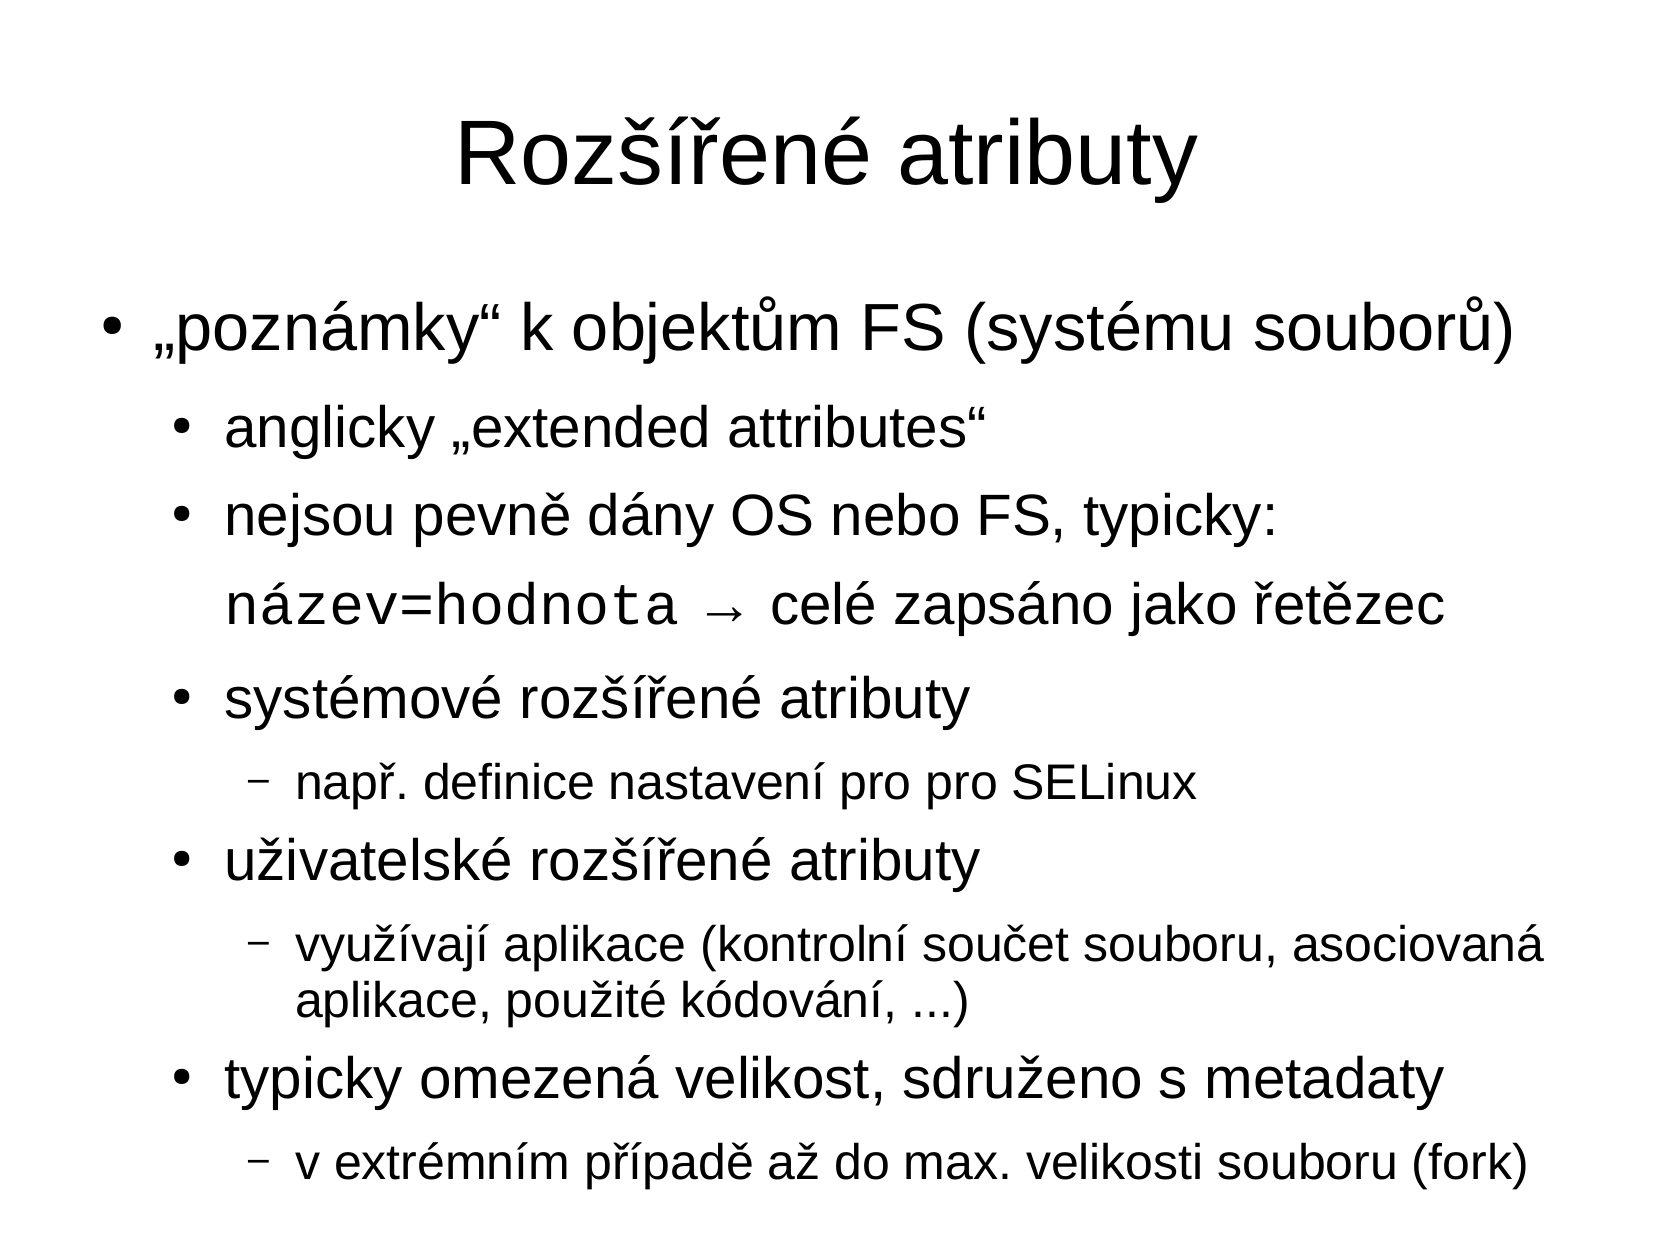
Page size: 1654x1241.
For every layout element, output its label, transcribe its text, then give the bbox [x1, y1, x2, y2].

title Rozšířené atributy [82, 56, 1571, 250]
list „poznámky“ k objektům FS (systému souborů) anglicky „extended attributes“ nejsou pevně dány OS nebo FS, typicky: název=hodnota → celé zapsáno jako řetězec systémové rozšířené atributy např. definice nastavení pro pro SELinux uživatelské rozšířené atributy využívají aplikace (kontrolní součet souboru, asociovaná aplikace, použité kódování, ...) typicky omezená velikost, sdruženo s metadaty v extrémním případě až do max. velikosti souboru (fork) [82, 290, 1571, 1191]
